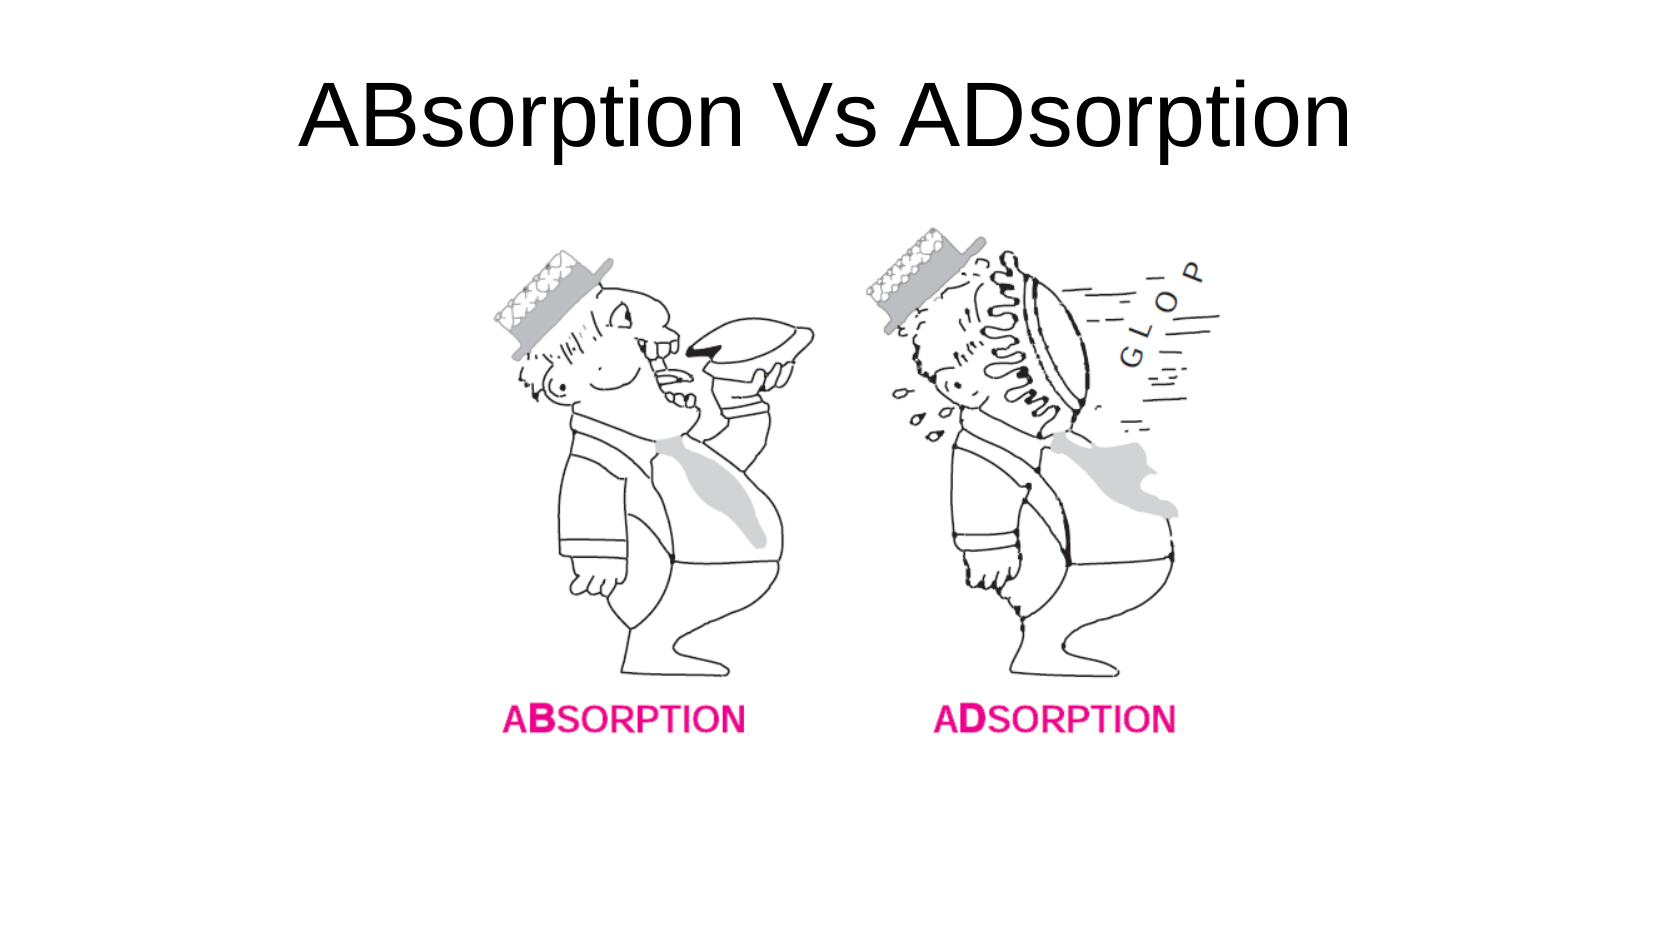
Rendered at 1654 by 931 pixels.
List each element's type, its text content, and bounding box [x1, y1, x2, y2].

picture [295, 200, 1342, 756]
title ABsorption Vs ADsorption [82, 37, 1571, 193]
